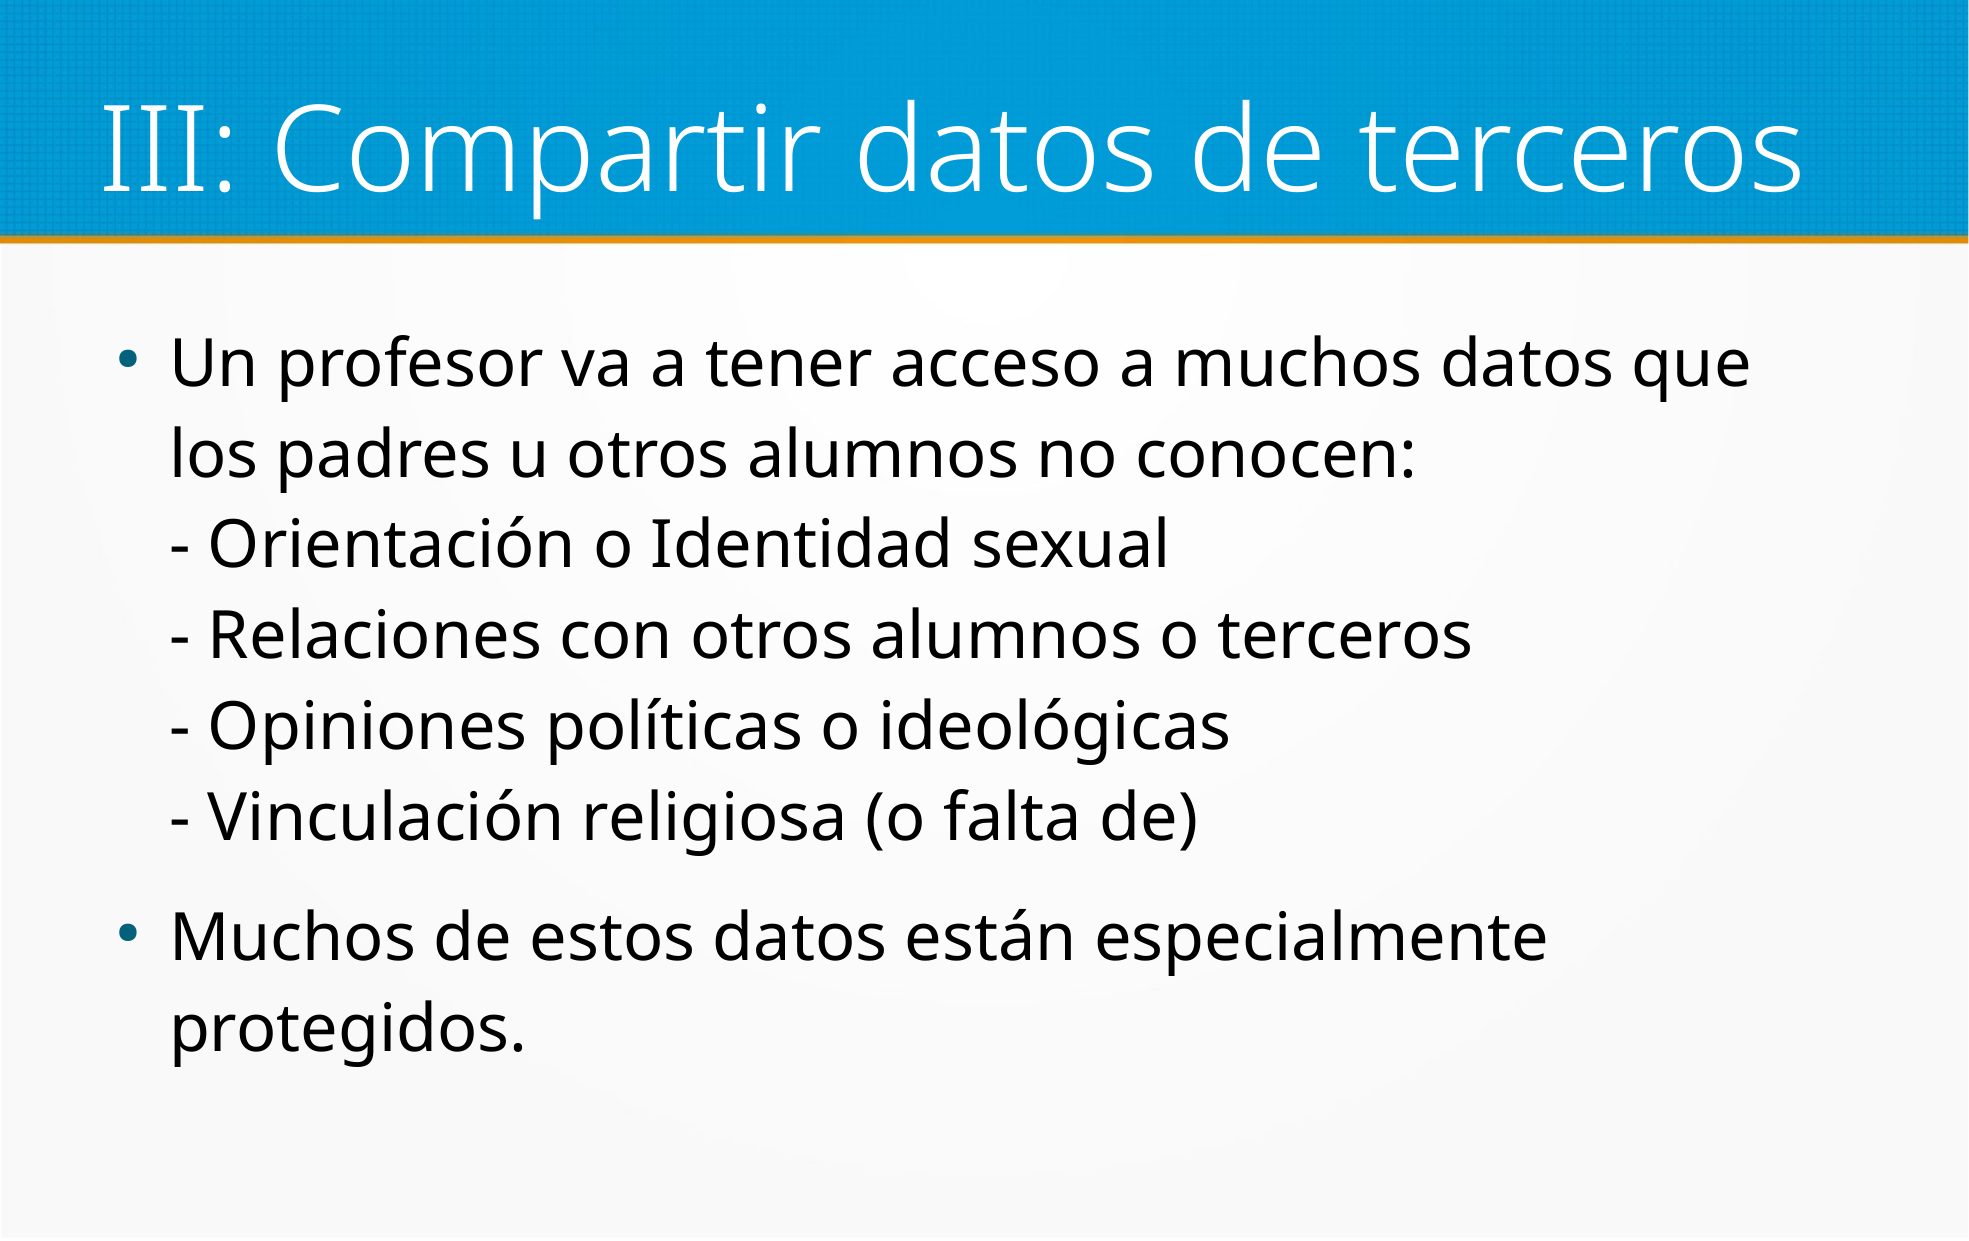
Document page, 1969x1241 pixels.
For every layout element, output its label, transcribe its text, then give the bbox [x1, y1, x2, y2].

title III: Compartir datos de terceros [98, 19, 1870, 227]
list Un profesor va a tener acceso a muchos datos que los padres u otros alumnos no conocen: - Orientación o Identidad sexual - Relaciones con otros alumnos o terceros - Opiniones políticas o ideológicas - Vinculación religiosa (o falta de) Muchos de estos datos están especialmente protegidos. [98, 315, 1861, 1081]
picture [0, 233, 1969, 1241]
